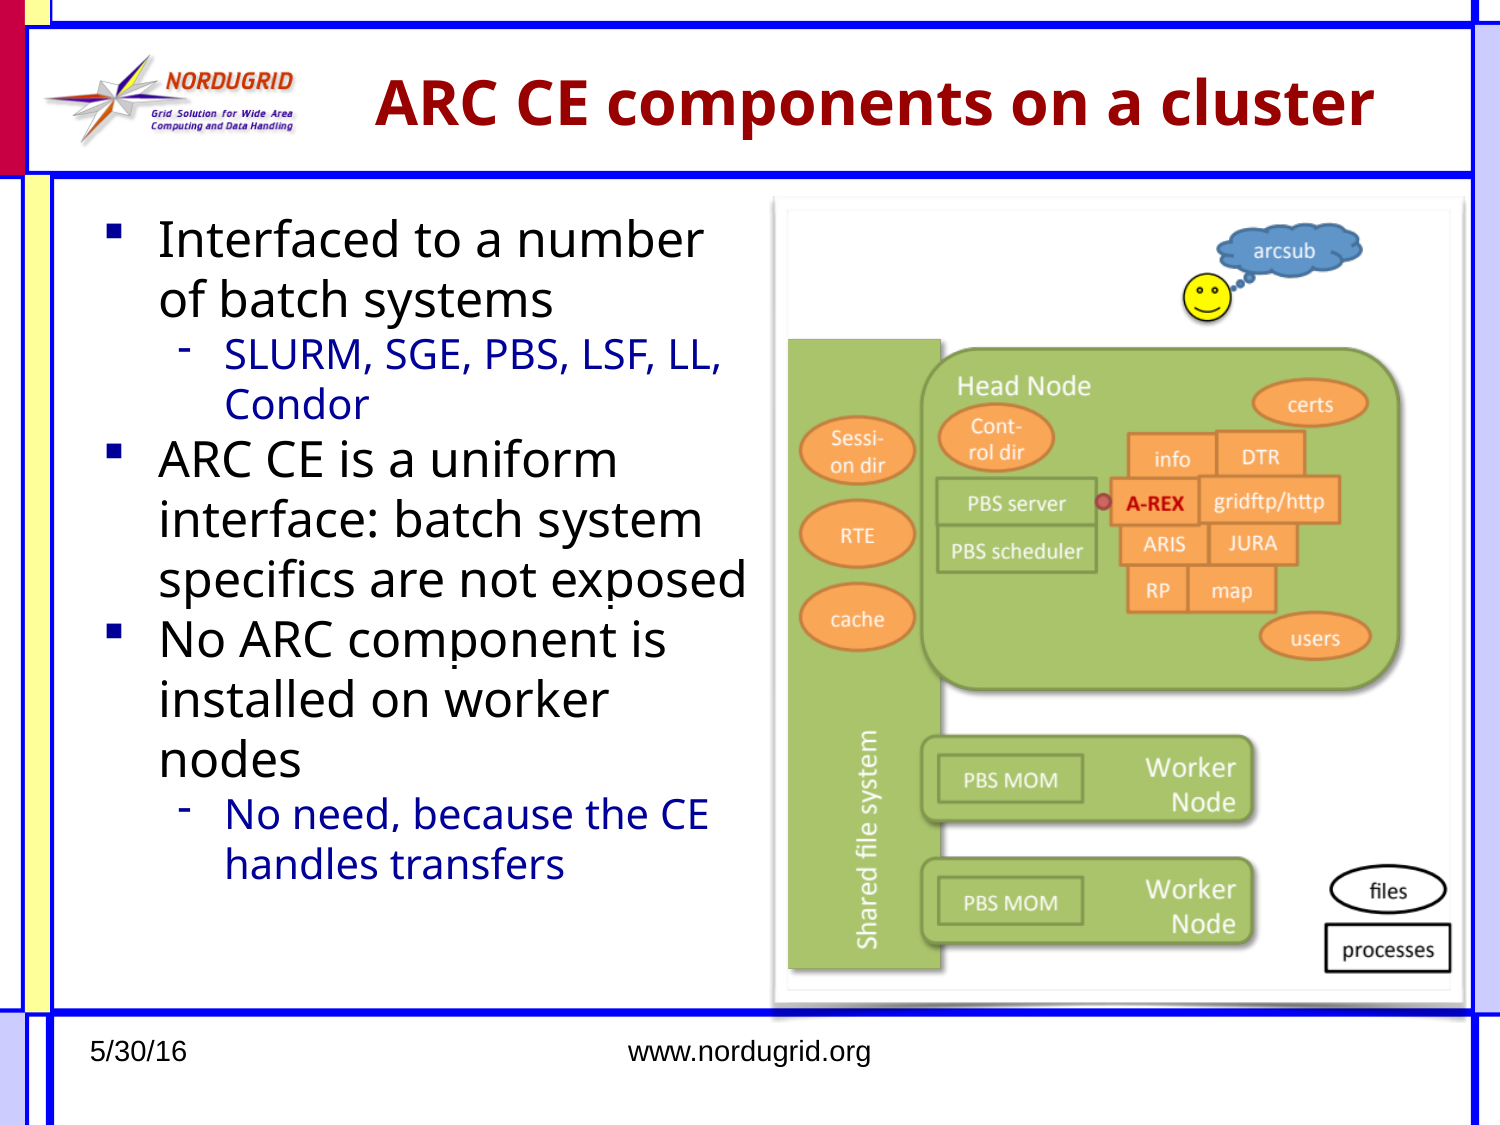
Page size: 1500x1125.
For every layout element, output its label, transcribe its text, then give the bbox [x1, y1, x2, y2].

text_box ARC CE components on a cluster [324, 62, 1428, 138]
picture [40, 49, 300, 148]
picture [769, 196, 1467, 1023]
text_box www.nordugrid.org [512, 1024, 988, 1103]
text_box Interfaced to a number of batch systems SLURM, SGE, PBS, LSF, LL, Condor ARC CE is a uniform interface: batch system specifics are not exposed No ARC component is installed on worker nodes No need, because the CE handles transfers [87, 200, 769, 1000]
text_box 5/30/16 [75, 1024, 425, 1103]
